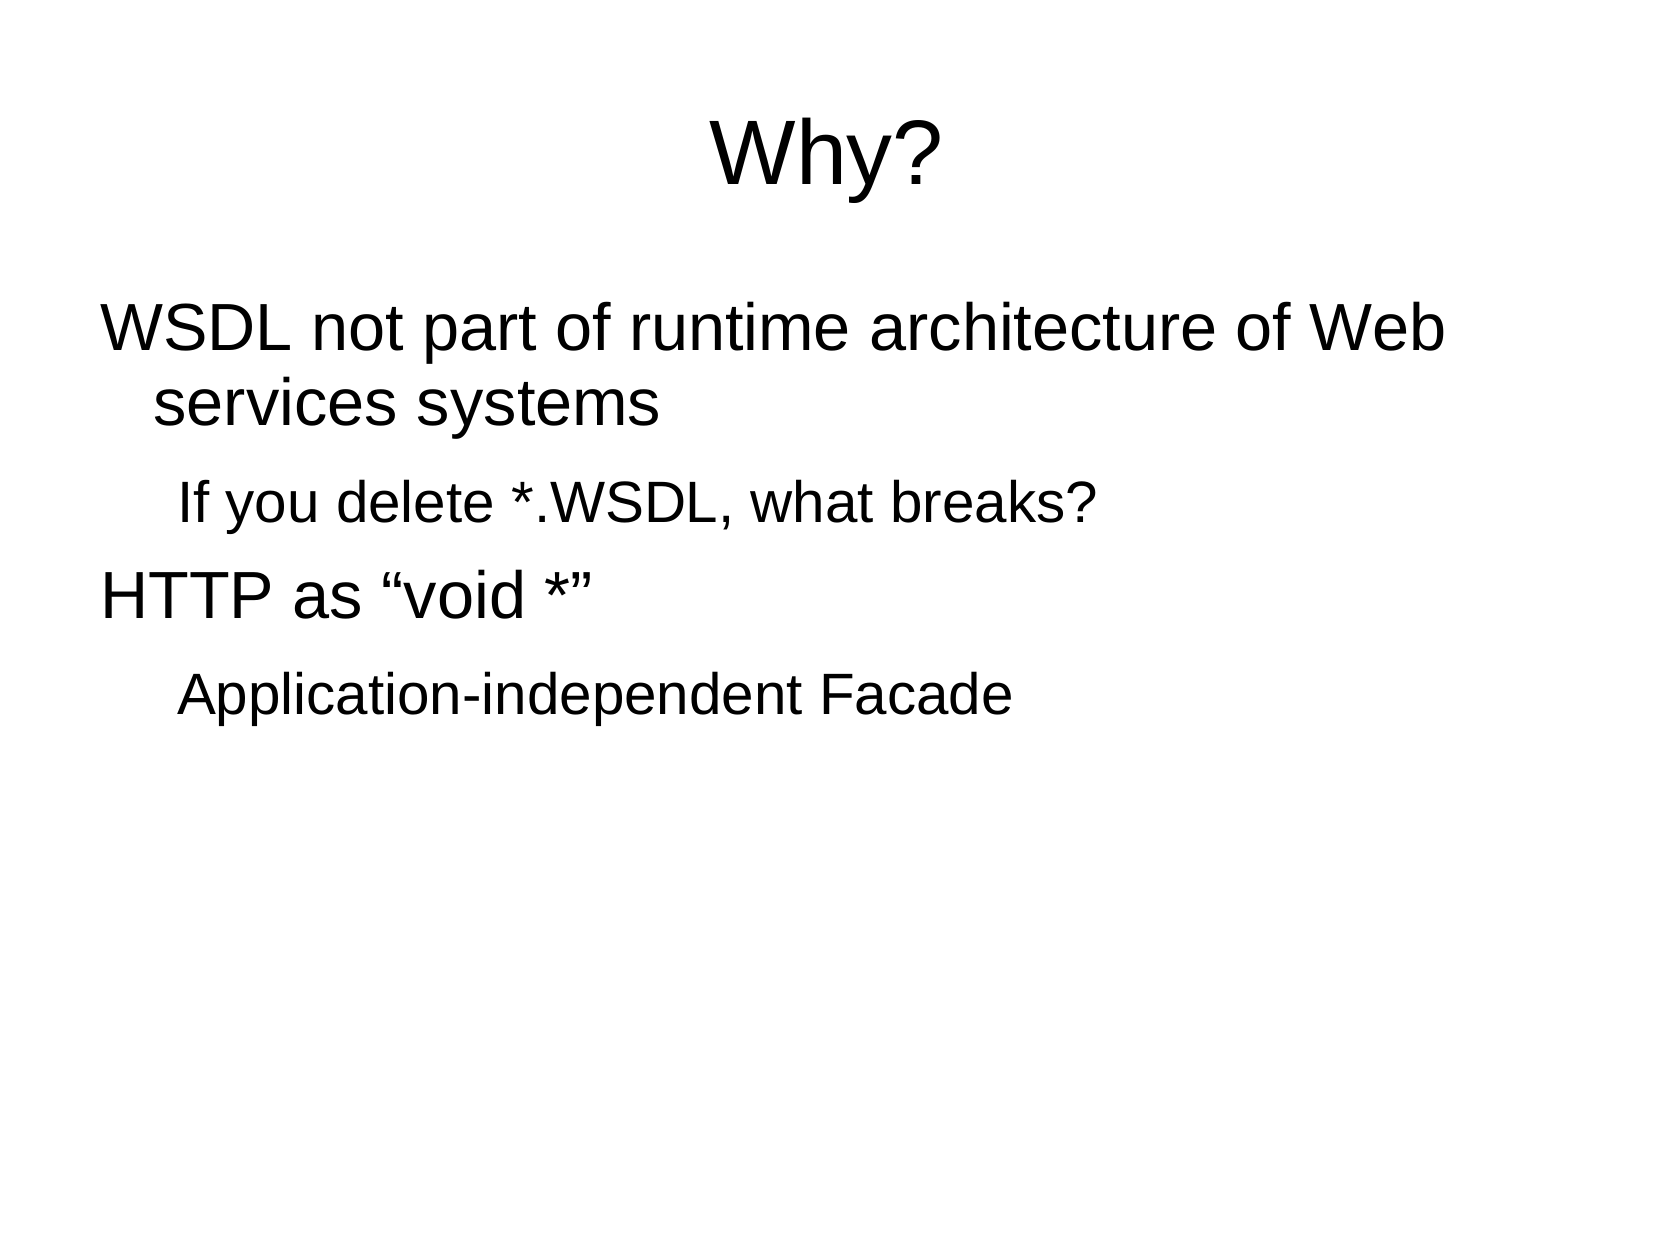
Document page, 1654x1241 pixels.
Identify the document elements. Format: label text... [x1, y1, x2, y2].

list WSDL not part of runtime architecture of Web services systems If you delete *.WSDL, what breaks? HTTP as “void *” Application-independent Facade [82, 290, 1571, 1109]
title Why? [82, 49, 1571, 257]
